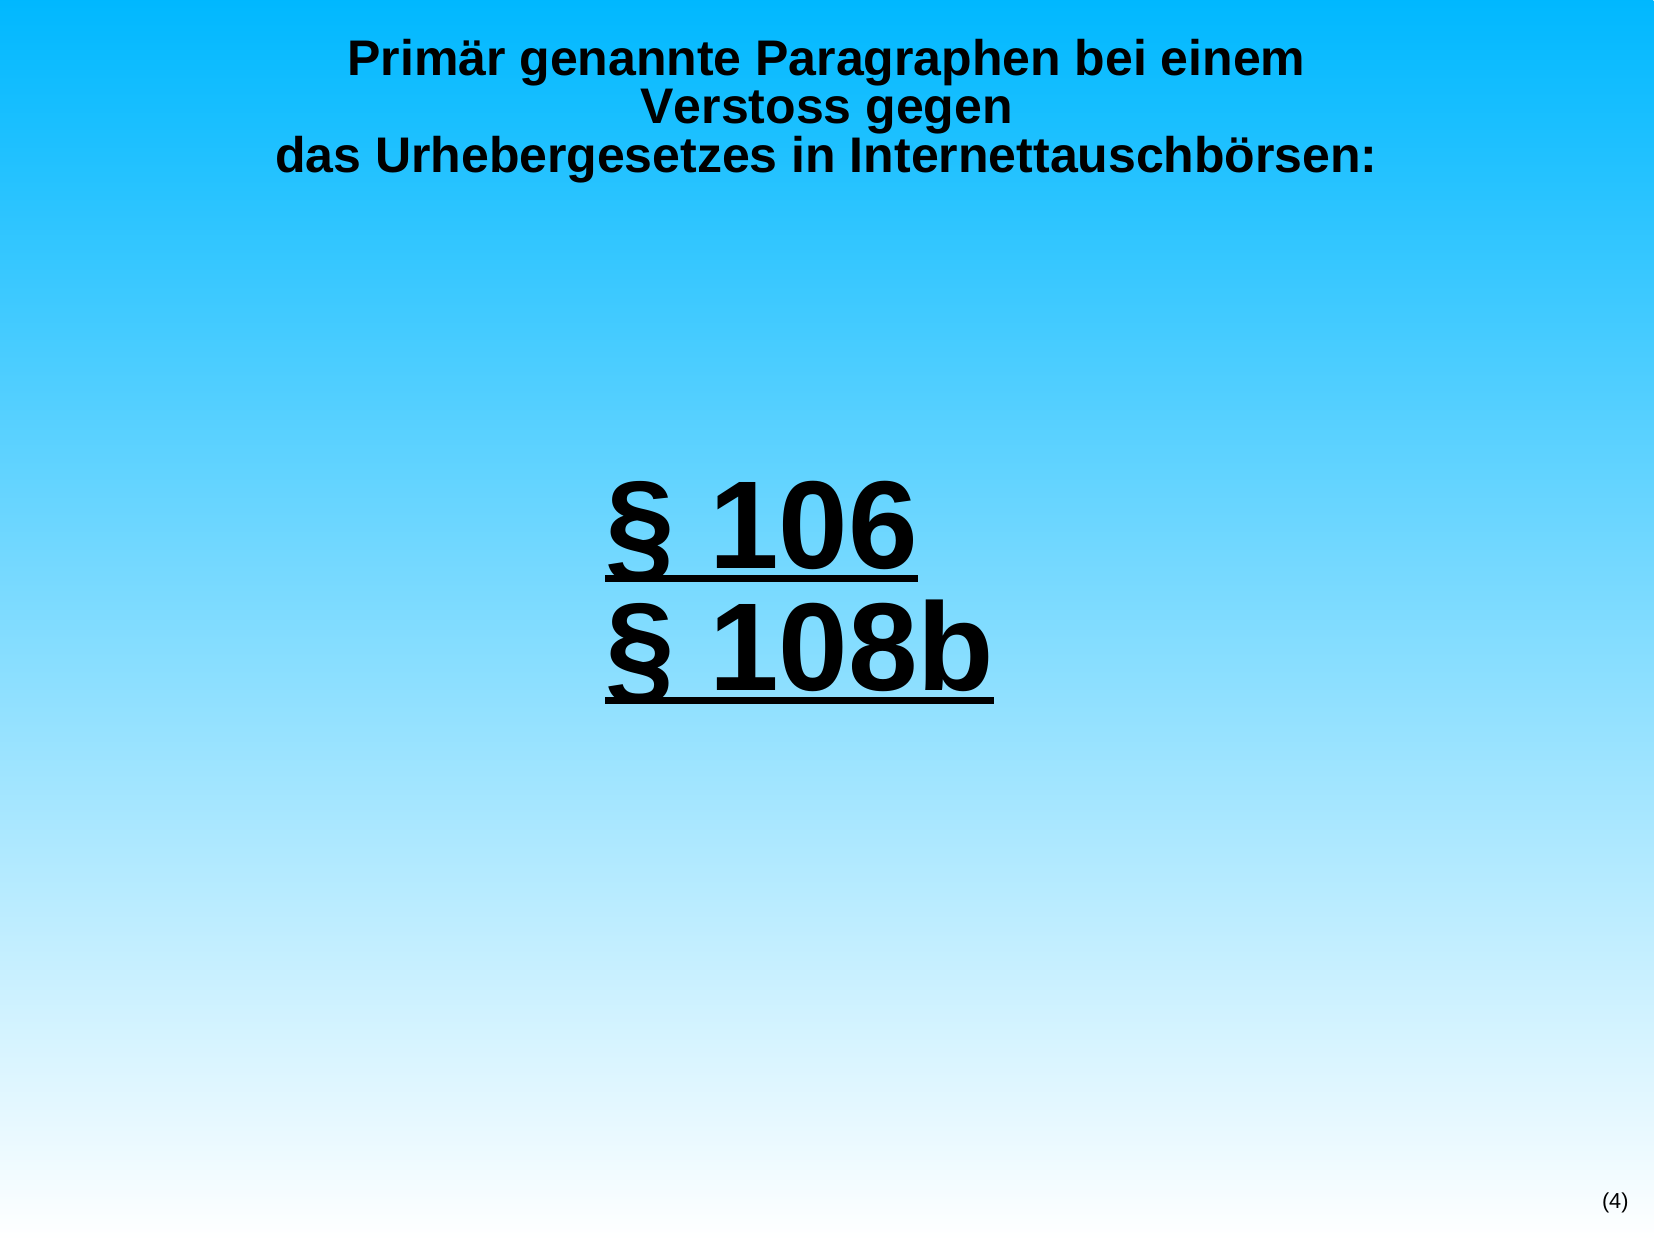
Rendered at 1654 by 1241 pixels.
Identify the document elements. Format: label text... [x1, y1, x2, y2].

text_box Primär genannte Paragraphen bei einem Verstoss gegen das Urhebergesetzes in Internettauschbörsen: [220, 29, 1434, 159]
text_box § 106 § 108b [590, 464, 1064, 777]
